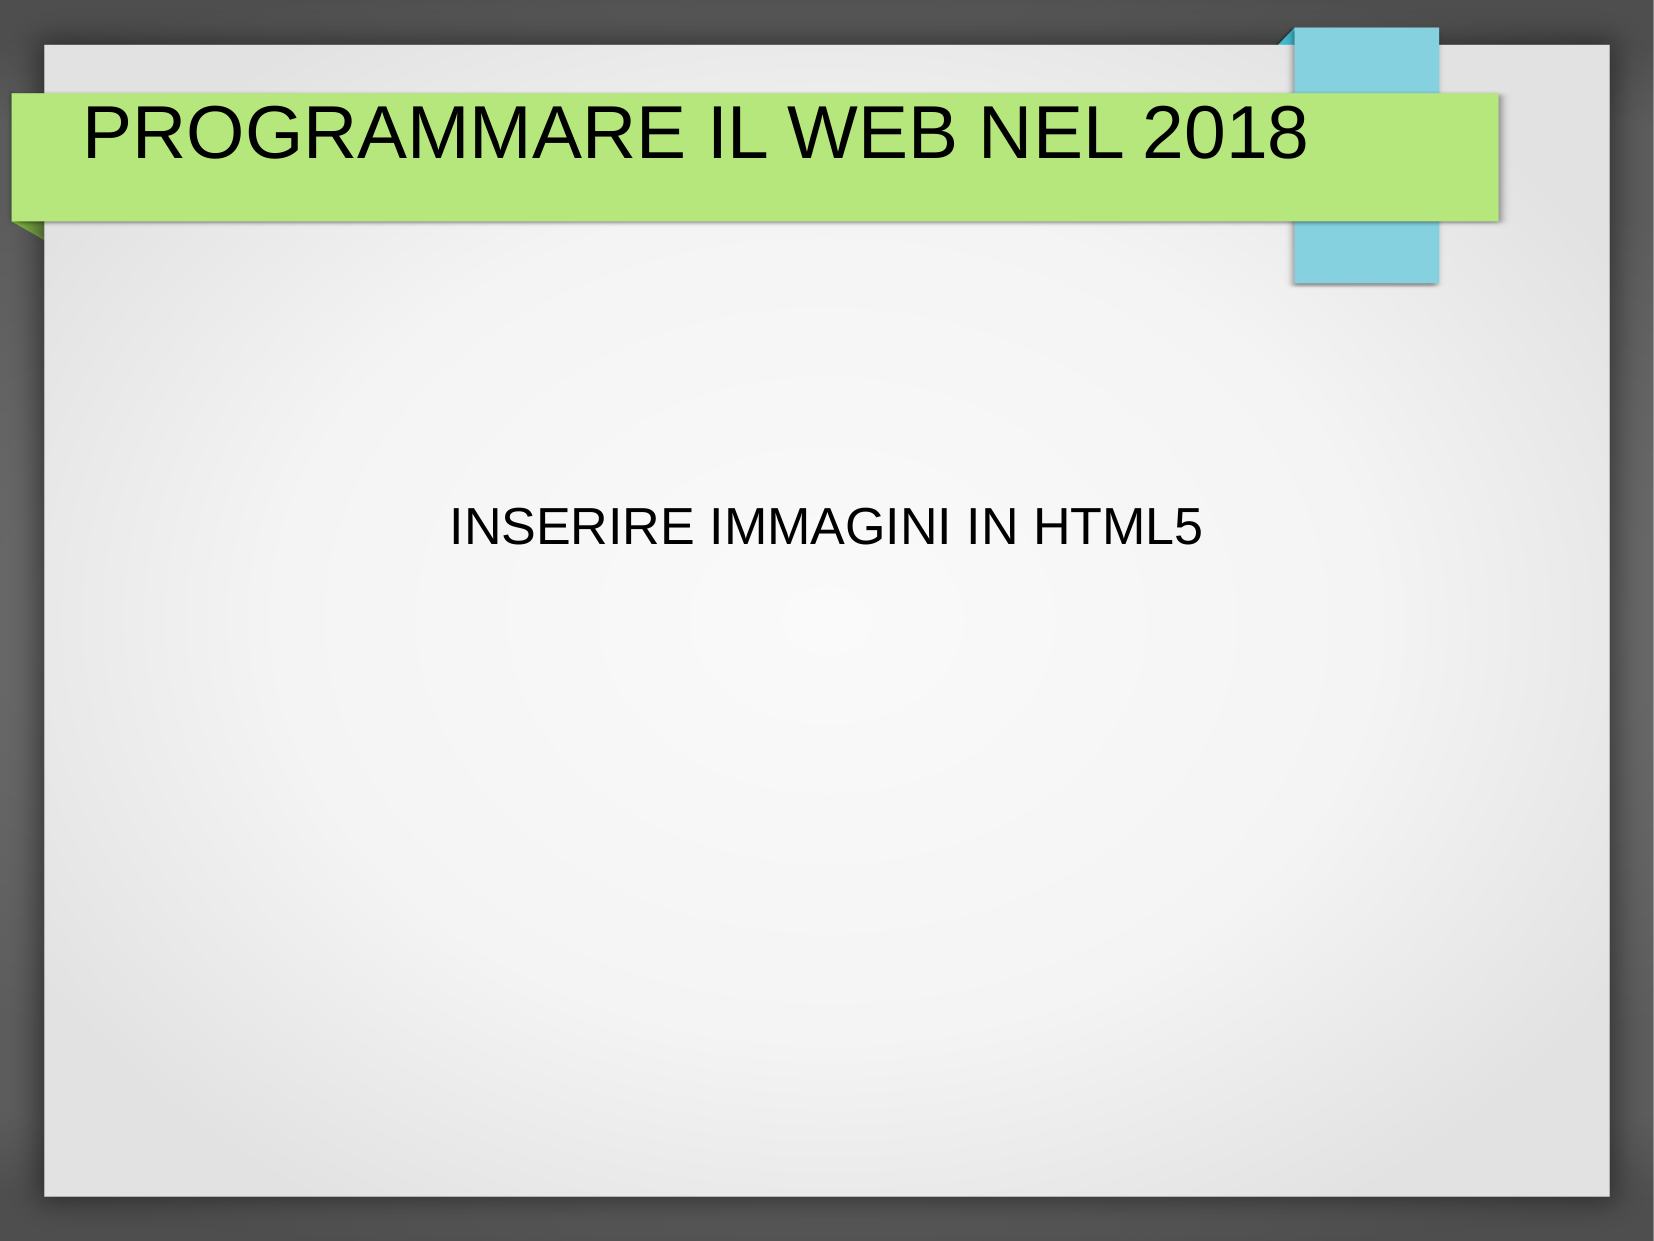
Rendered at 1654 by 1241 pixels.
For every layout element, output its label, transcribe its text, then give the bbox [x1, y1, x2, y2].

picture [0, 0, 1654, 1241]
title PROGRAMMARE IL WEB NEL 2018 [82, 44, 1489, 213]
subtitle INSERIRE IMMAGINI IN HTML5 [82, 295, 1571, 1015]
